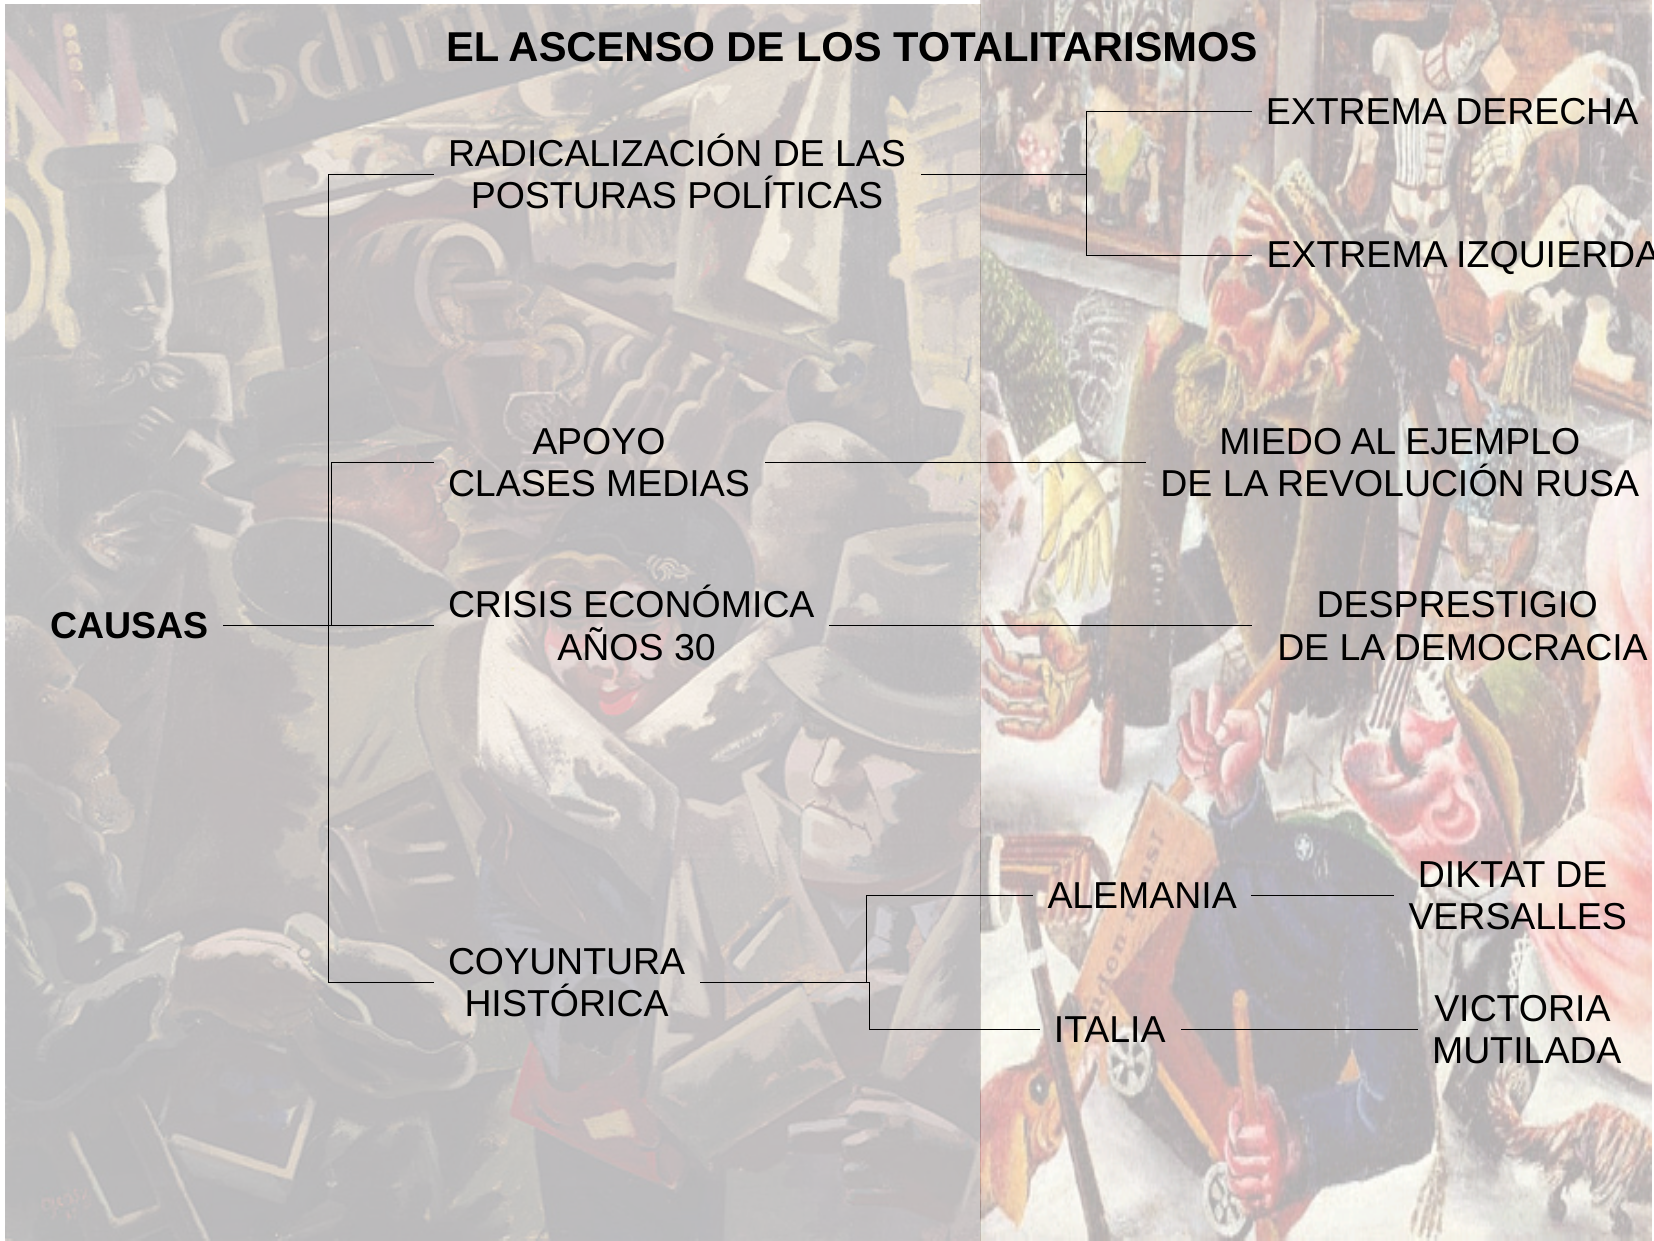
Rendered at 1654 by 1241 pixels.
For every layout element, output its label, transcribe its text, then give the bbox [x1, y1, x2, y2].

text_box MIEDO AL EJEMPLO DE LA REVOLUCIÓN RUSA [1145, 413, 1654, 513]
text_box DIKTAT DE VERSALLES [1393, 845, 1642, 945]
text_box EL ASCENSO DE LOS TOTALITARISMOS [431, 16, 1273, 80]
text_box ALEMANIA [1032, 866, 1252, 924]
text_box DESPRESTIGIO DE LA DEMOCRACIA [1251, 576, 1654, 676]
picture [332, 463, 1652, 625]
picture [1087, 112, 1652, 255]
text_box VICTORIA MUTILADA [1417, 980, 1654, 1080]
text_box ITALIA [1039, 1001, 1182, 1059]
text_box CRISIS ECONÓMICA AÑOS 30 [433, 576, 830, 676]
picture [329, 175, 1652, 625]
text_box CAUSAS [35, 596, 222, 656]
text_box RADICALIZACIÓN DE LAS POSTURAS POLÍTICAS [433, 125, 922, 225]
text_box COYUNTURA HISTÓRICA [433, 933, 701, 1032]
text_box APOYO CLASES MEDIAS [433, 413, 766, 513]
text_box EXTREMA IZQUIERDA [1251, 226, 1654, 284]
picture [5, 0, 1652, 1241]
text_box EXTREMA DERECHA [1251, 82, 1654, 140]
picture [329, 626, 1652, 1029]
